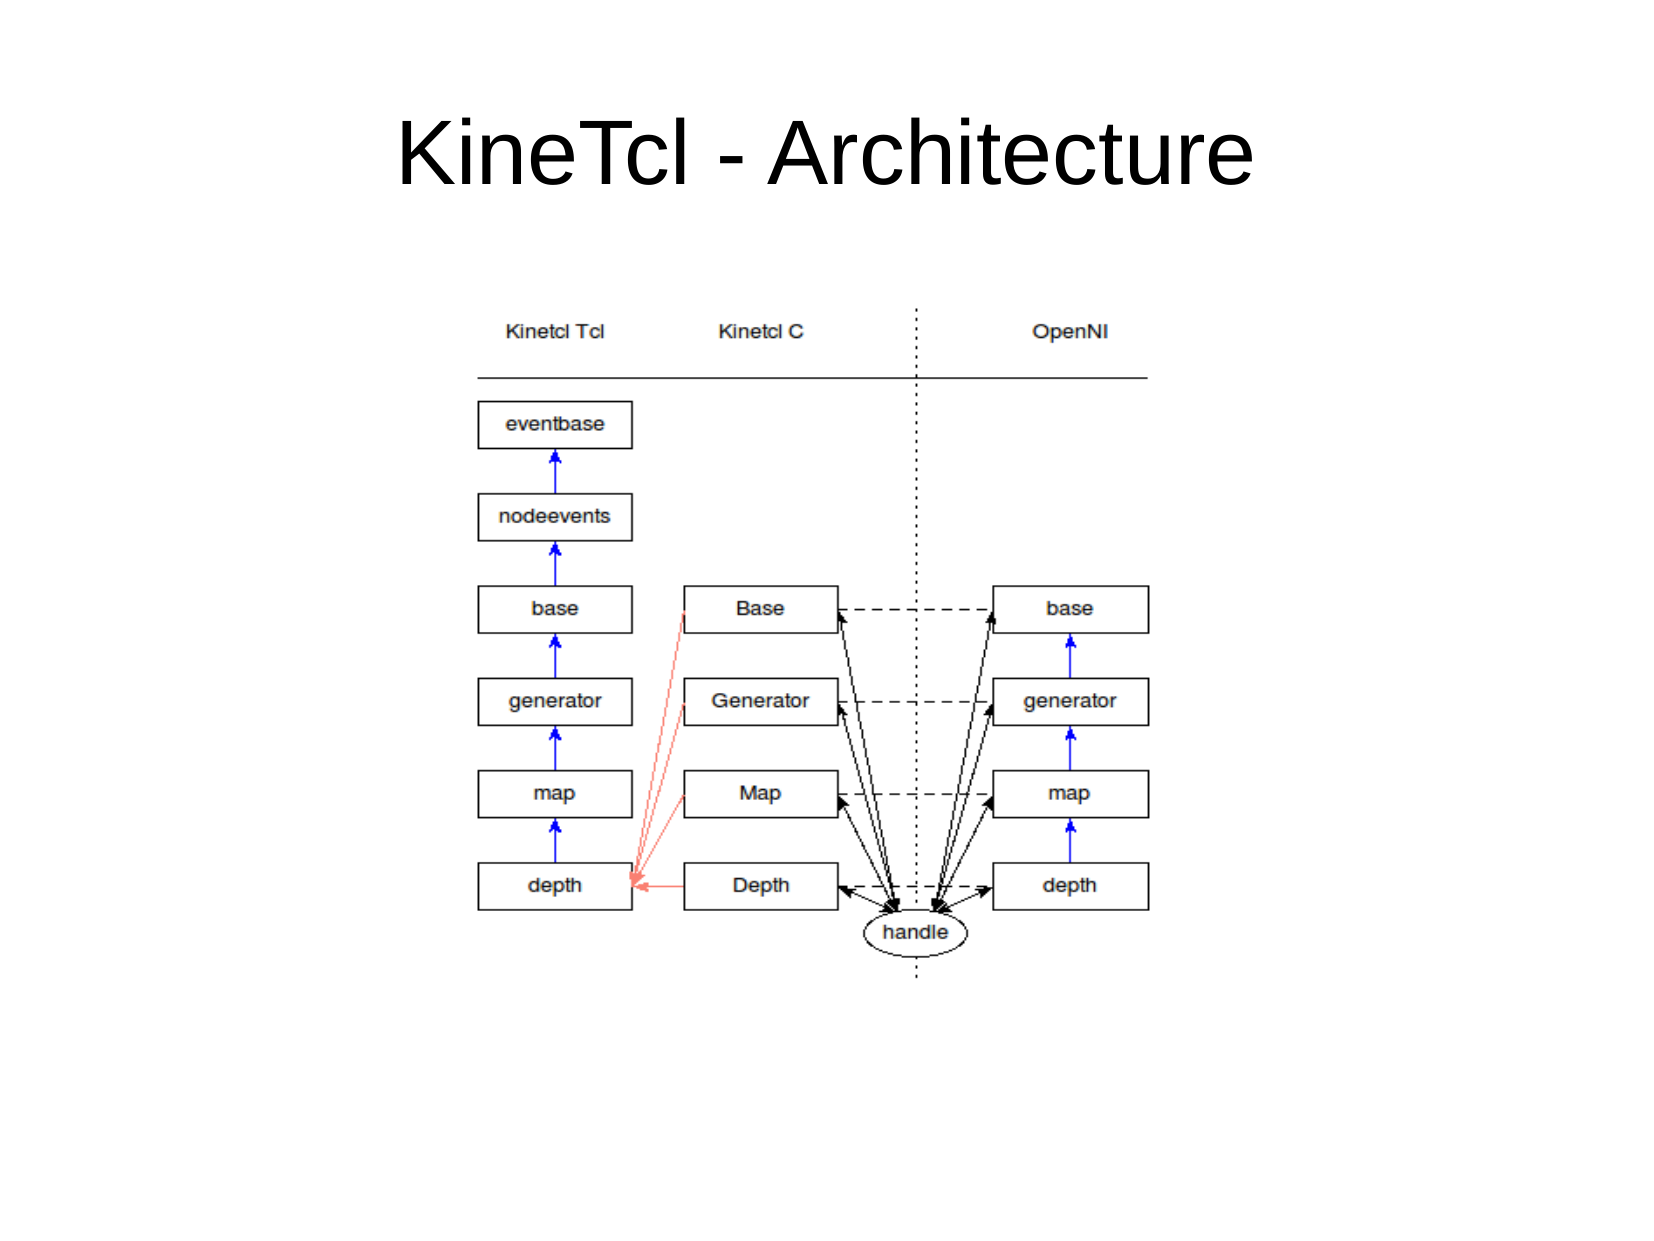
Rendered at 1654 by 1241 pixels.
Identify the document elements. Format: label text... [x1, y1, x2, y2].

picture [457, 290, 1169, 997]
title KineTcl - Architecture [82, 56, 1571, 250]
